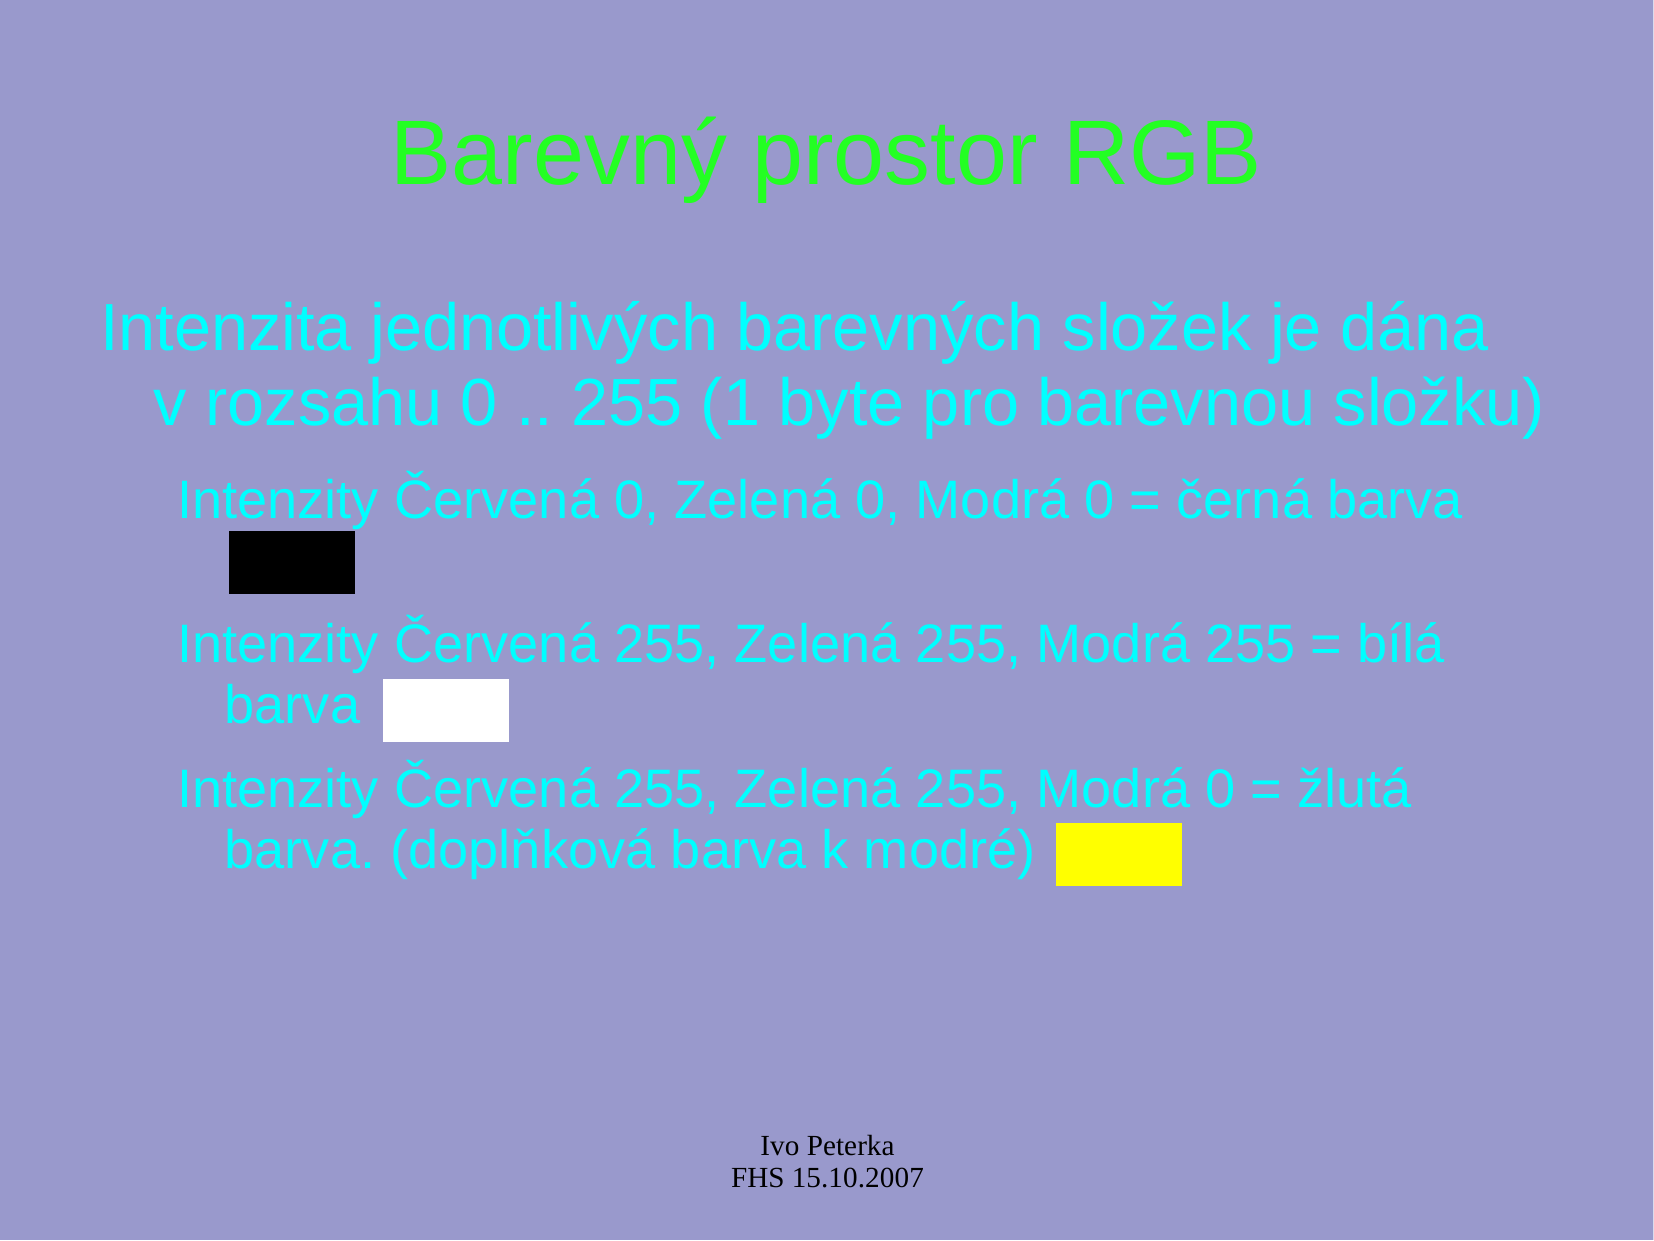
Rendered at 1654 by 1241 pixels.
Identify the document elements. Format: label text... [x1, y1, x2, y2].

picture [1056, 823, 1182, 886]
list Intenzita jednotlivých barevných složek je dána v rozsahu 0 .. 255 (1 byte pro barevnou složku) Intenzity Červená 0, Zelená 0, Modrá 0 = černá barva Intenzity Červená 255, Zelená 255, Modrá 255 = bílá barva Intenzity Červená 255, Zelená 255, Modrá 0 = žlutá barva. (doplňková barva k modré) [82, 290, 1571, 1094]
title Barevný prostor RGB [82, 56, 1571, 250]
picture [383, 679, 509, 742]
picture [229, 531, 355, 594]
